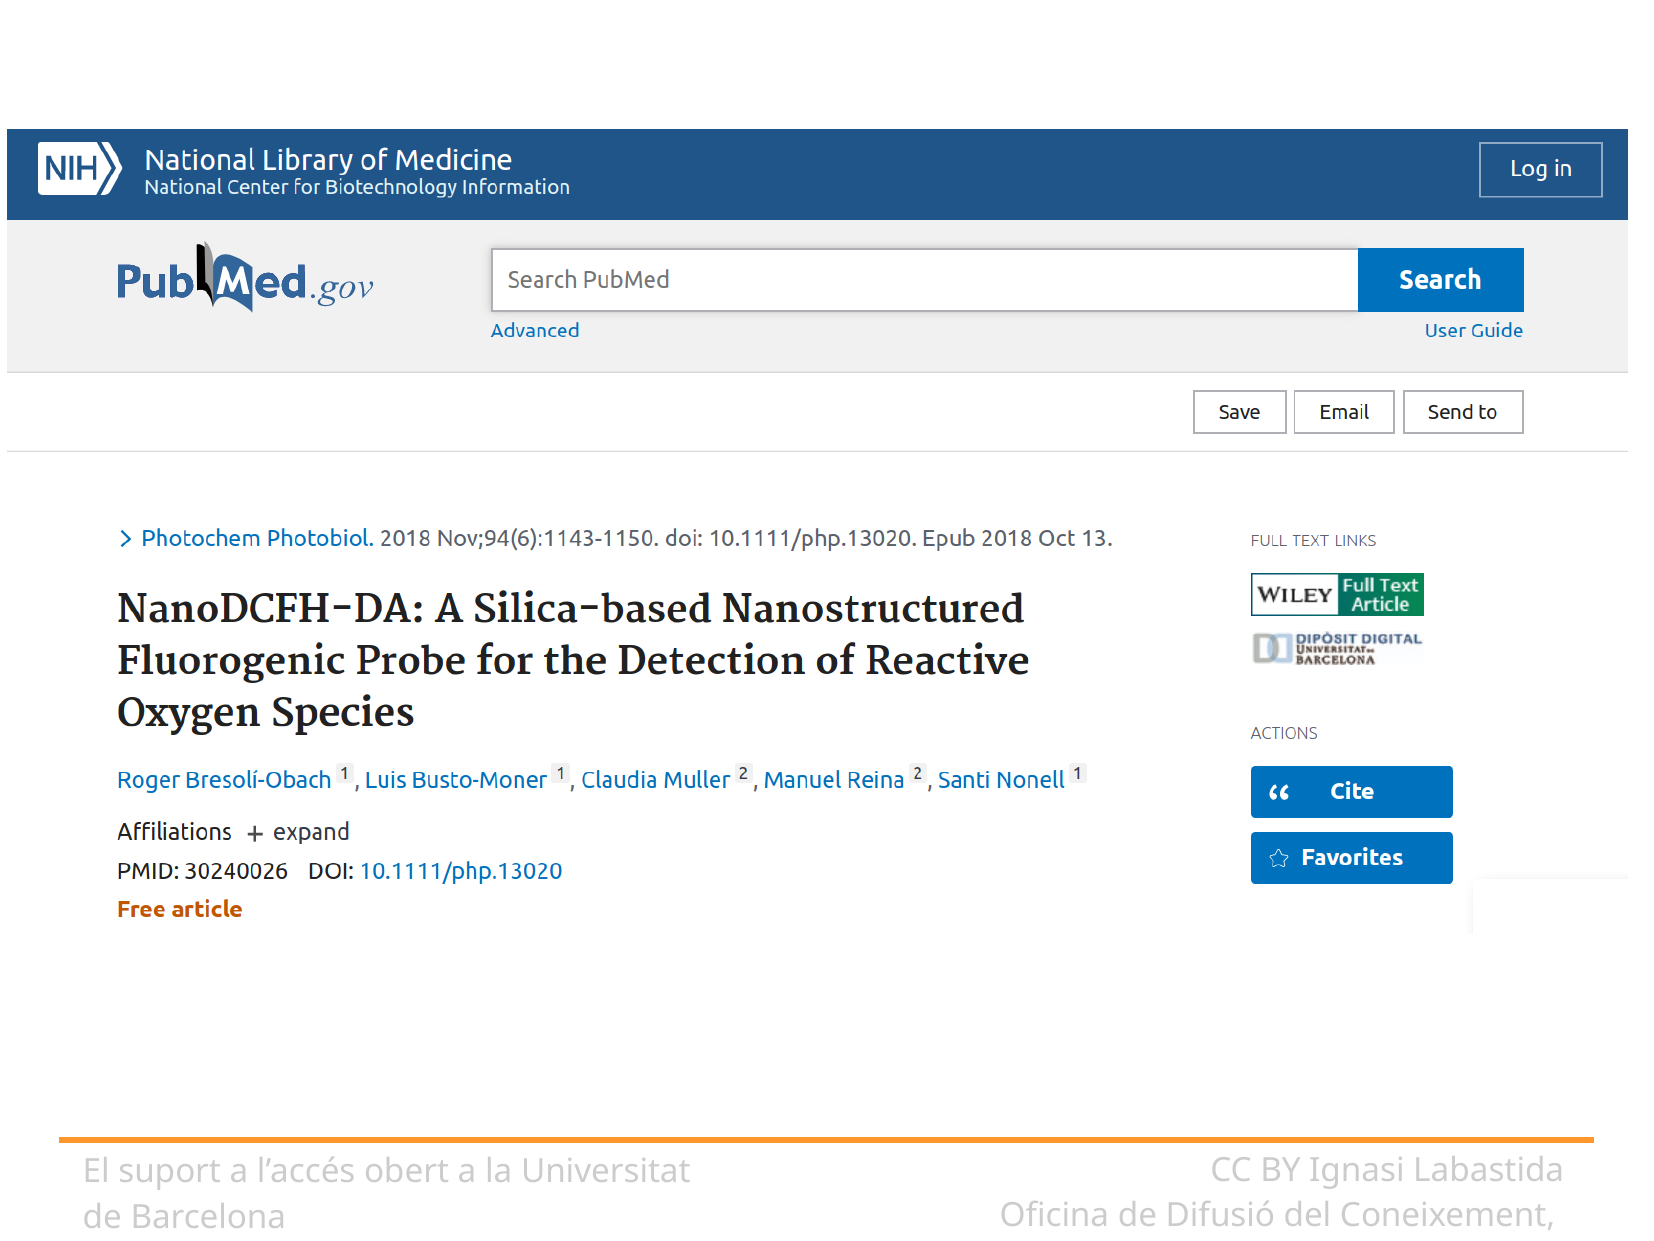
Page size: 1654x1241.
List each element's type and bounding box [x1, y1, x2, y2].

picture [7, 129, 1628, 934]
